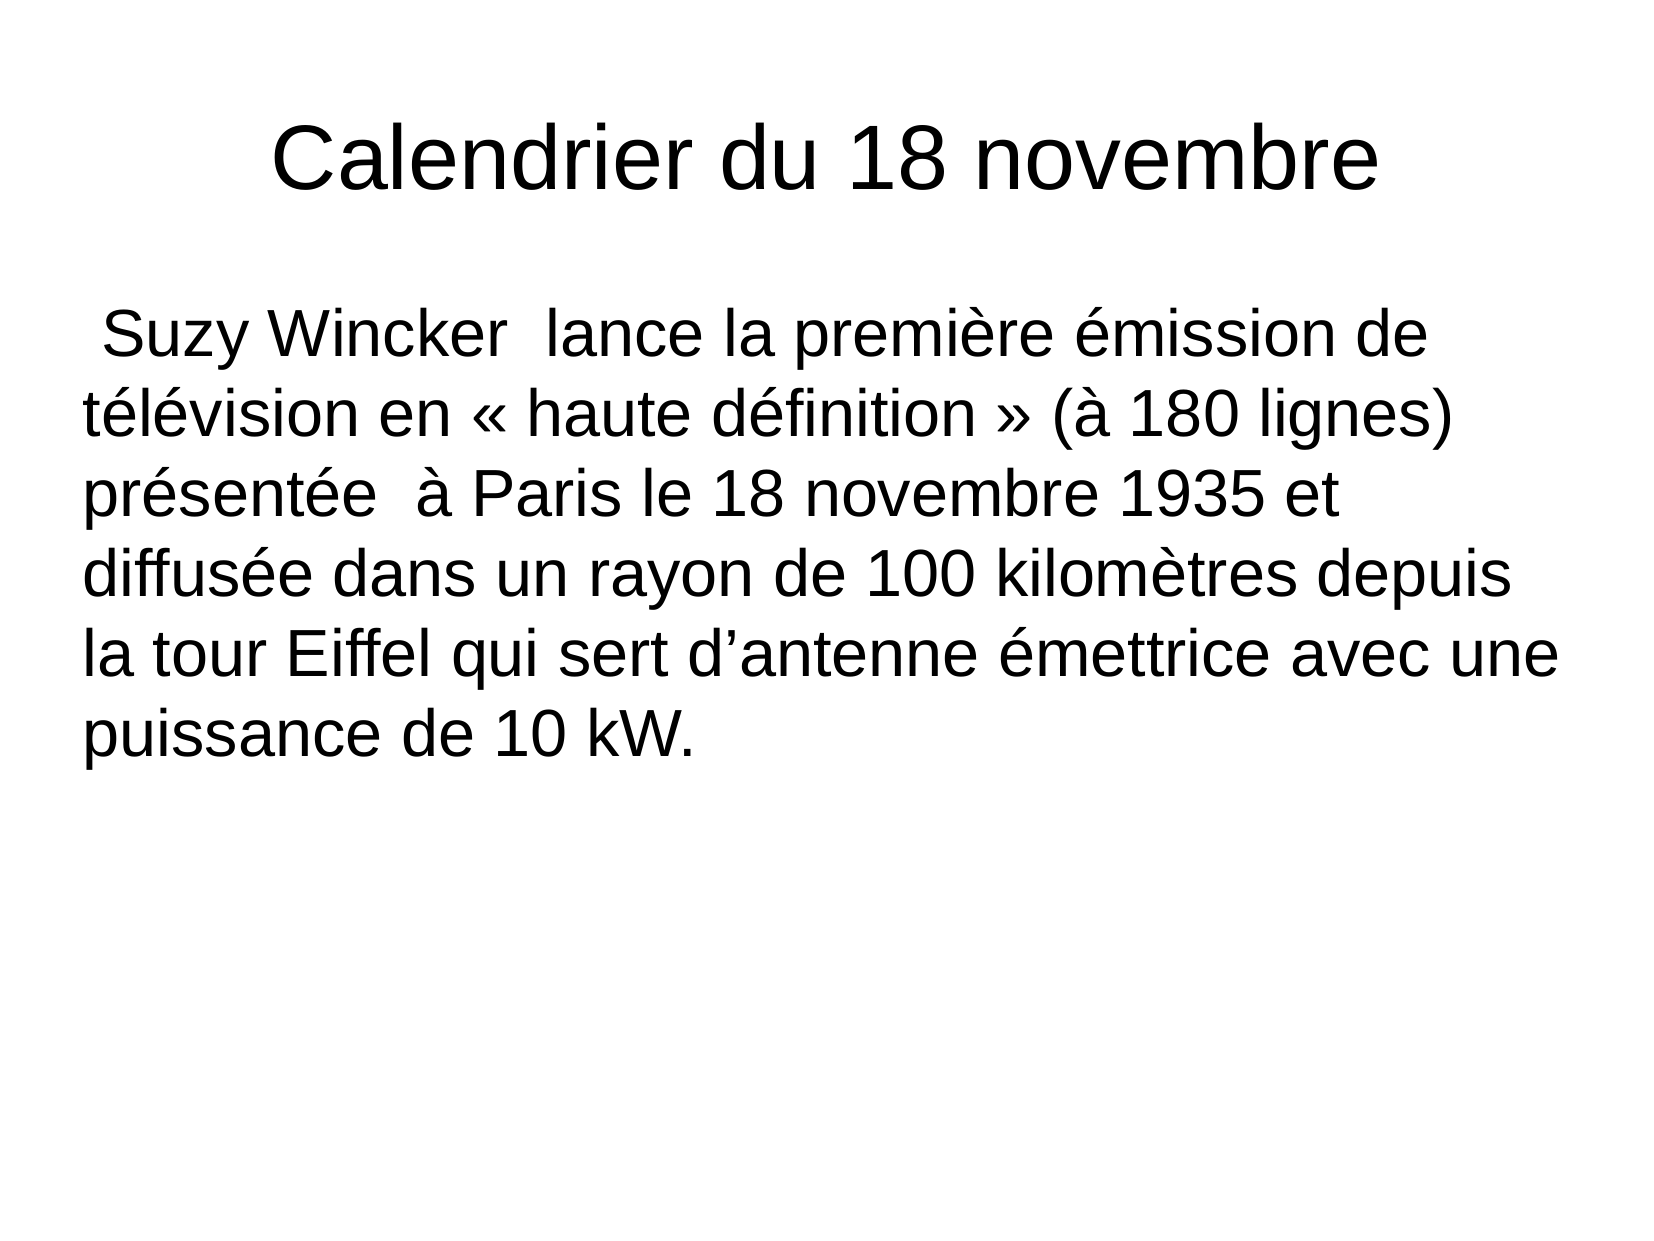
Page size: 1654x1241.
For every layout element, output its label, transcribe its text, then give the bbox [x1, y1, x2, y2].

title Calendrier du 18 novembre [82, 49, 1571, 257]
list Suzy Wincker lance la première émission de télévision en « haute définition » (à 180 lignes) présentée à Paris le 18 novembre 1935 et diffusée dans un rayon de 100 kilomètres depuis la tour Eiffel qui sert d’antenne émettrice avec une puissance de 10 kW. [82, 290, 1571, 1109]
